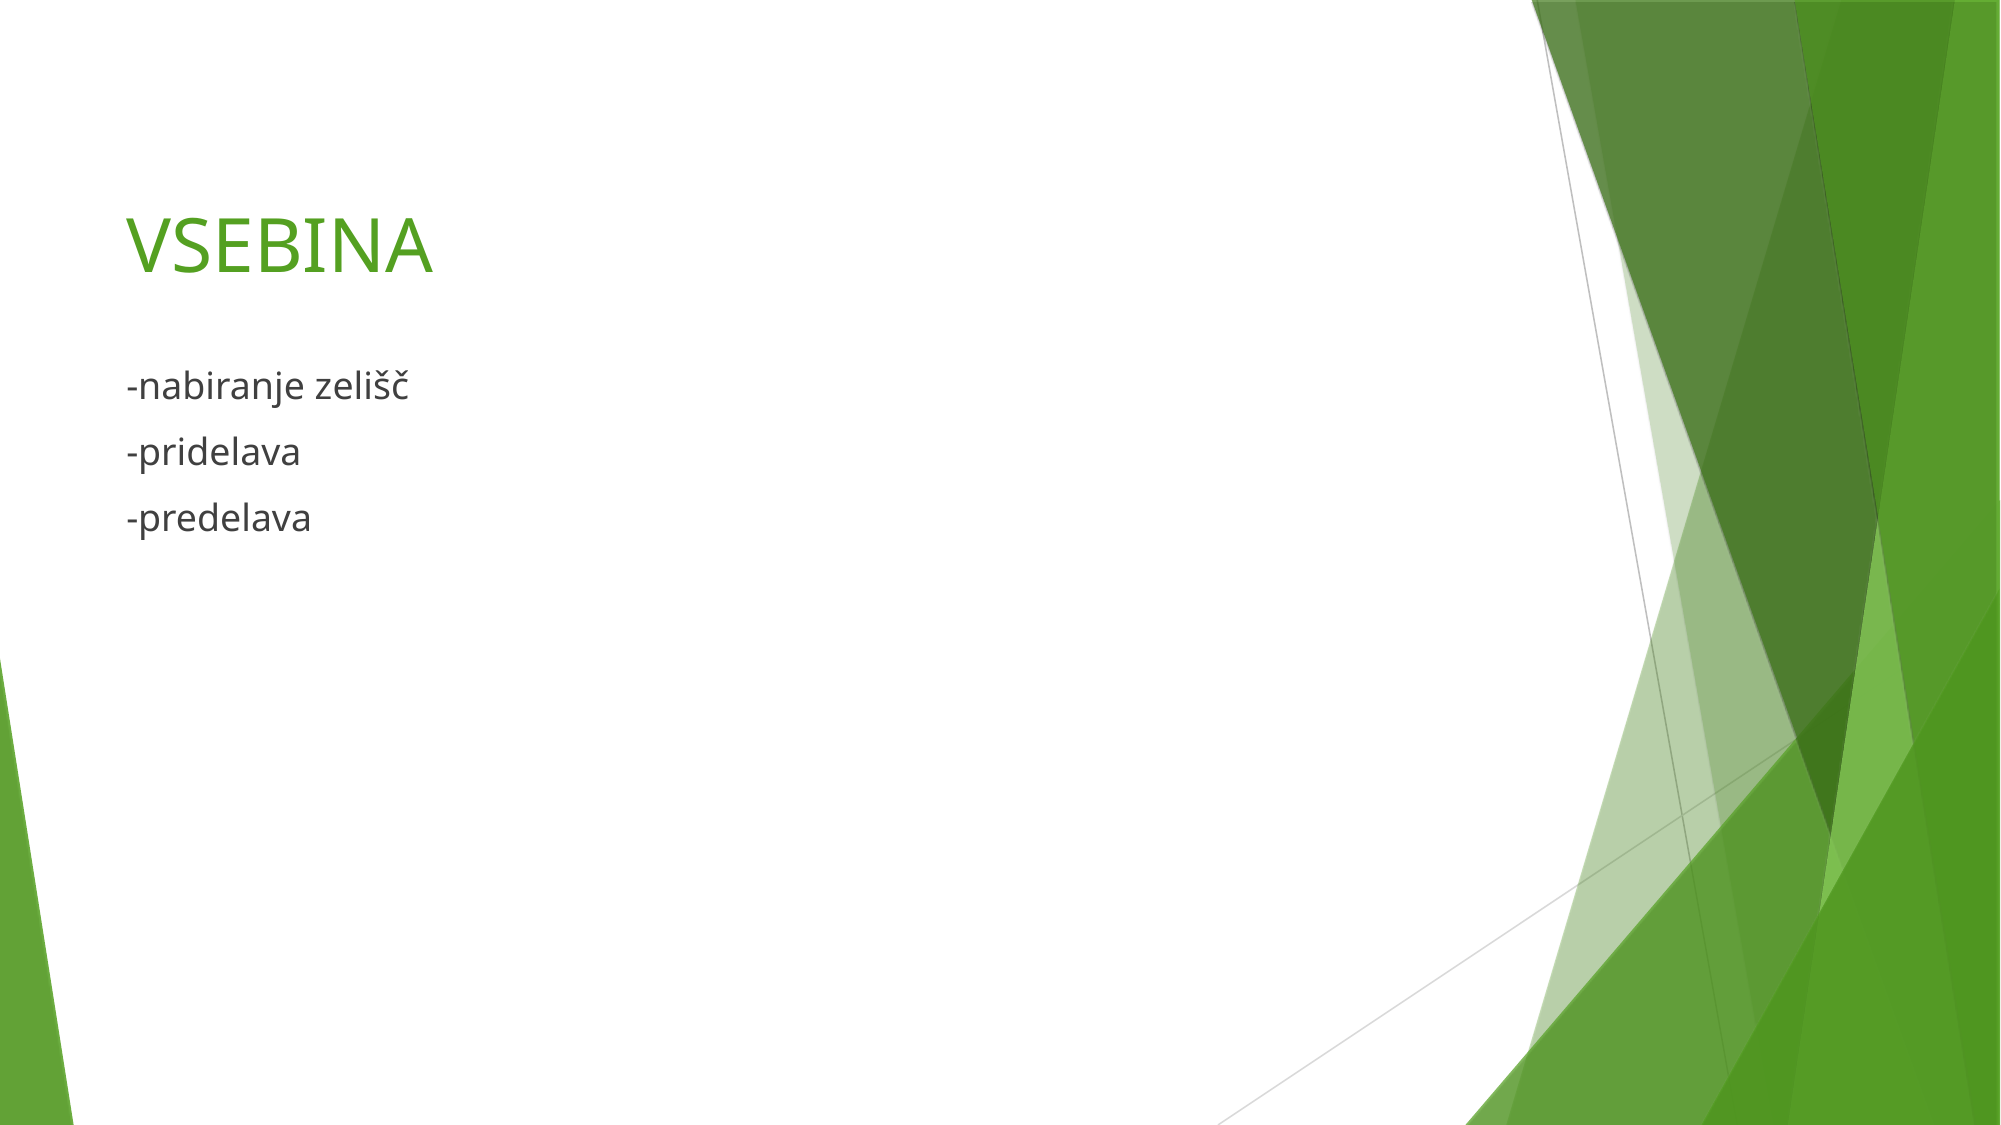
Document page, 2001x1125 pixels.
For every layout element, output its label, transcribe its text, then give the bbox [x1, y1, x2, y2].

title VSEBINA [111, 99, 1522, 317]
list -nabiranje zelišč -pridelava -predelava [111, 354, 1522, 992]
